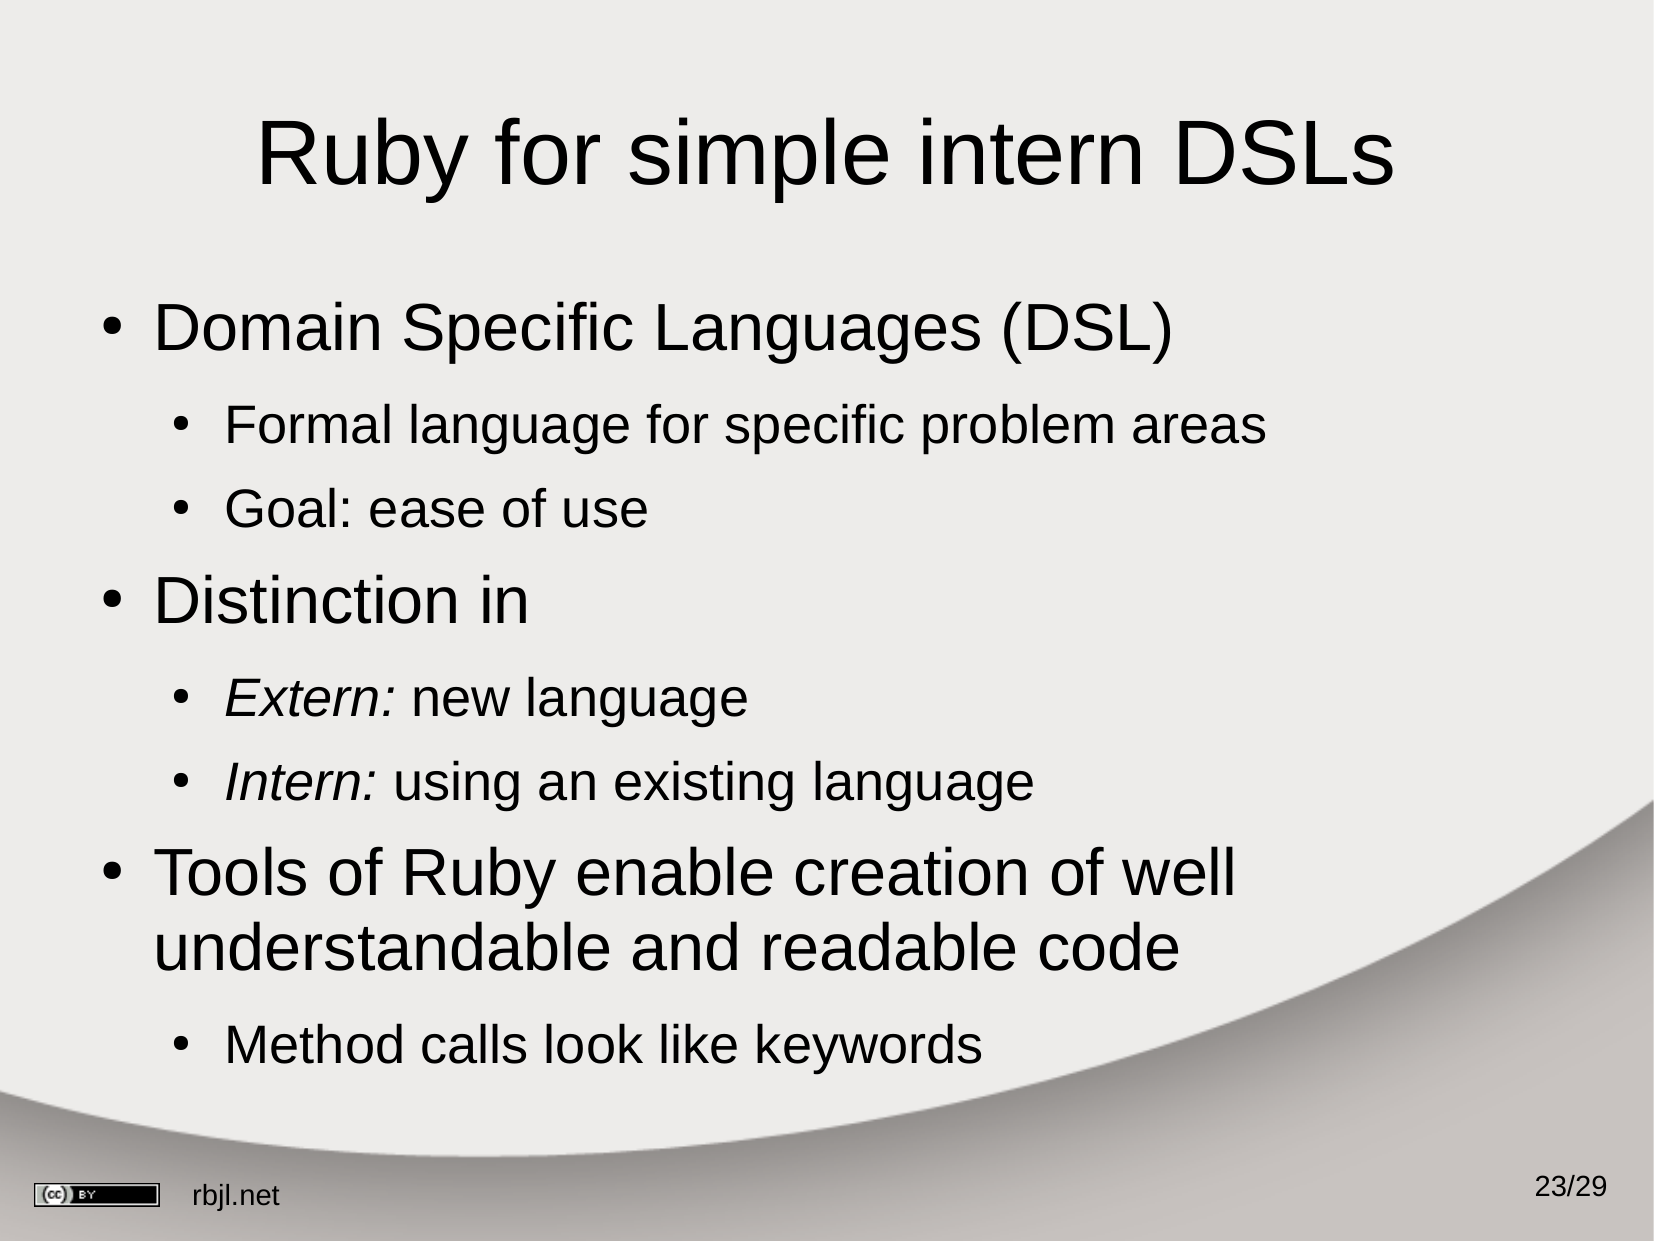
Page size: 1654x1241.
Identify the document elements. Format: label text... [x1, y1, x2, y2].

picture [0, 0, 1654, 1241]
title Ruby for simple intern DSLs [82, 49, 1571, 257]
list Domain Specific Languages (DSL) Formal language for specific problem areas Goal: ease of use Distinction in Extern: new language Intern: using an existing language Tools of Ruby enable creation of well understandable and readable code Method calls look like keywords [82, 290, 1571, 1109]
